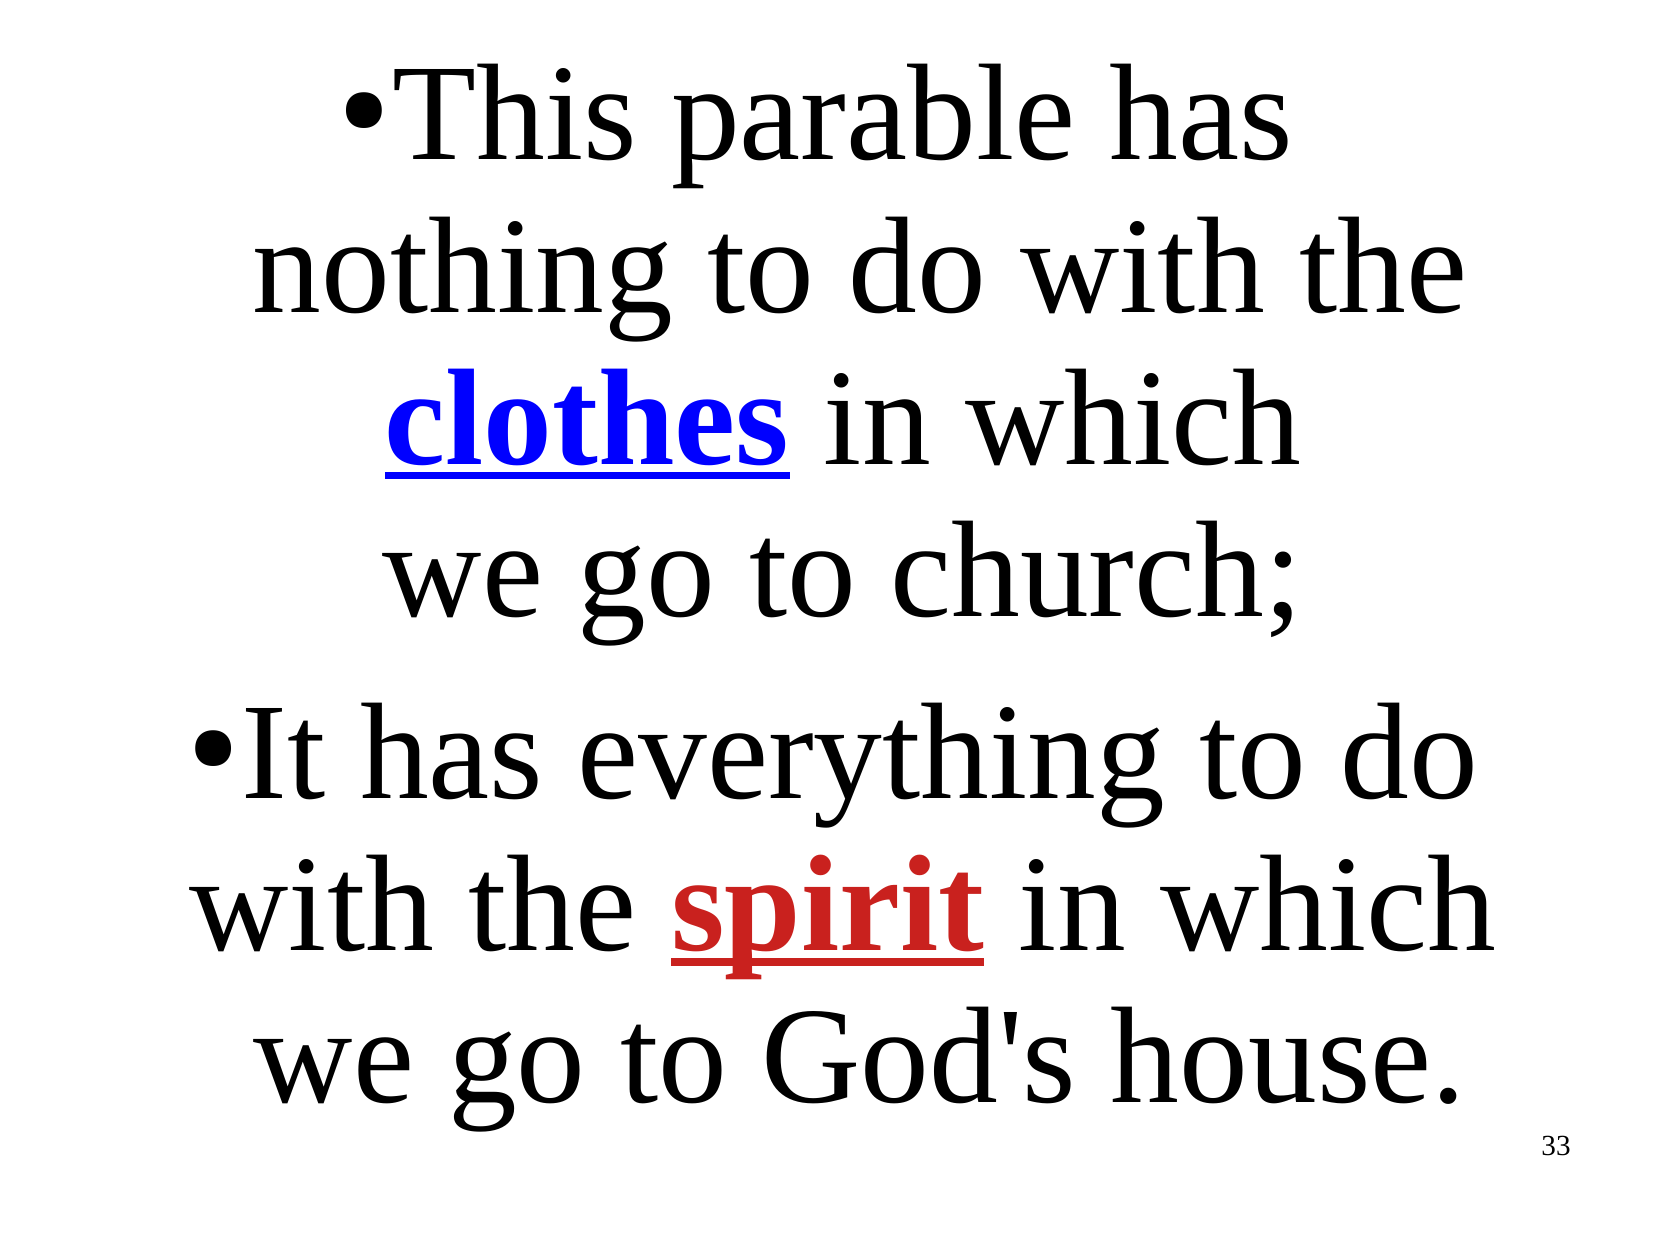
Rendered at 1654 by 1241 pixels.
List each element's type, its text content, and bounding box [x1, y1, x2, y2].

list This parable has nothing to do with the clothes in which we go to church; It has everything to do with the spirit in which we go to God's house. [37, 37, 1613, 1201]
